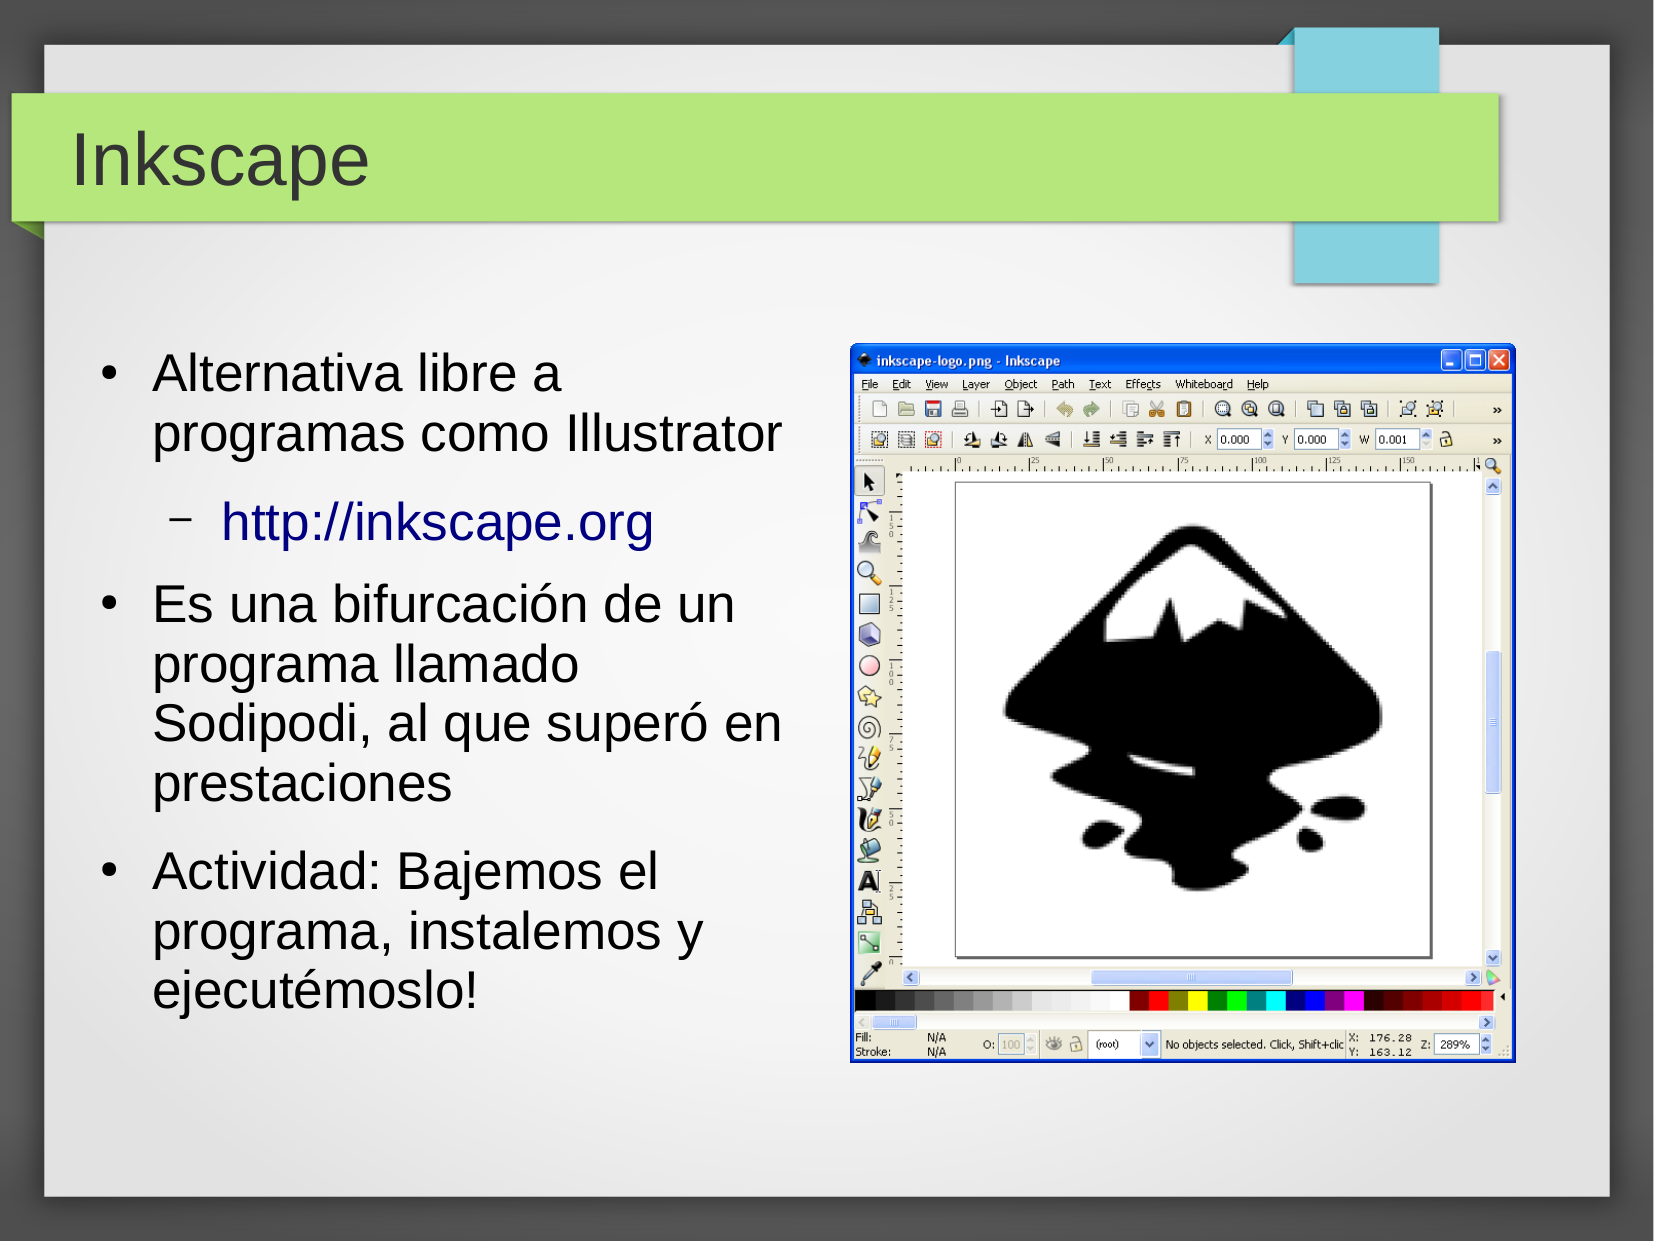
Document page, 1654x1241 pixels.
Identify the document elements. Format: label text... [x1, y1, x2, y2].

picture [0, 0, 1654, 1241]
list Alternativa libre a programas como Illustrator http://inkscape.org Es una bifurcación de un programa llamado Sodipodi, al que superó en prestaciones Actividad: Bajemos el programa, instalemos y ejecutémoslo! [82, 343, 793, 1063]
title Inkscape [70, 106, 1229, 213]
